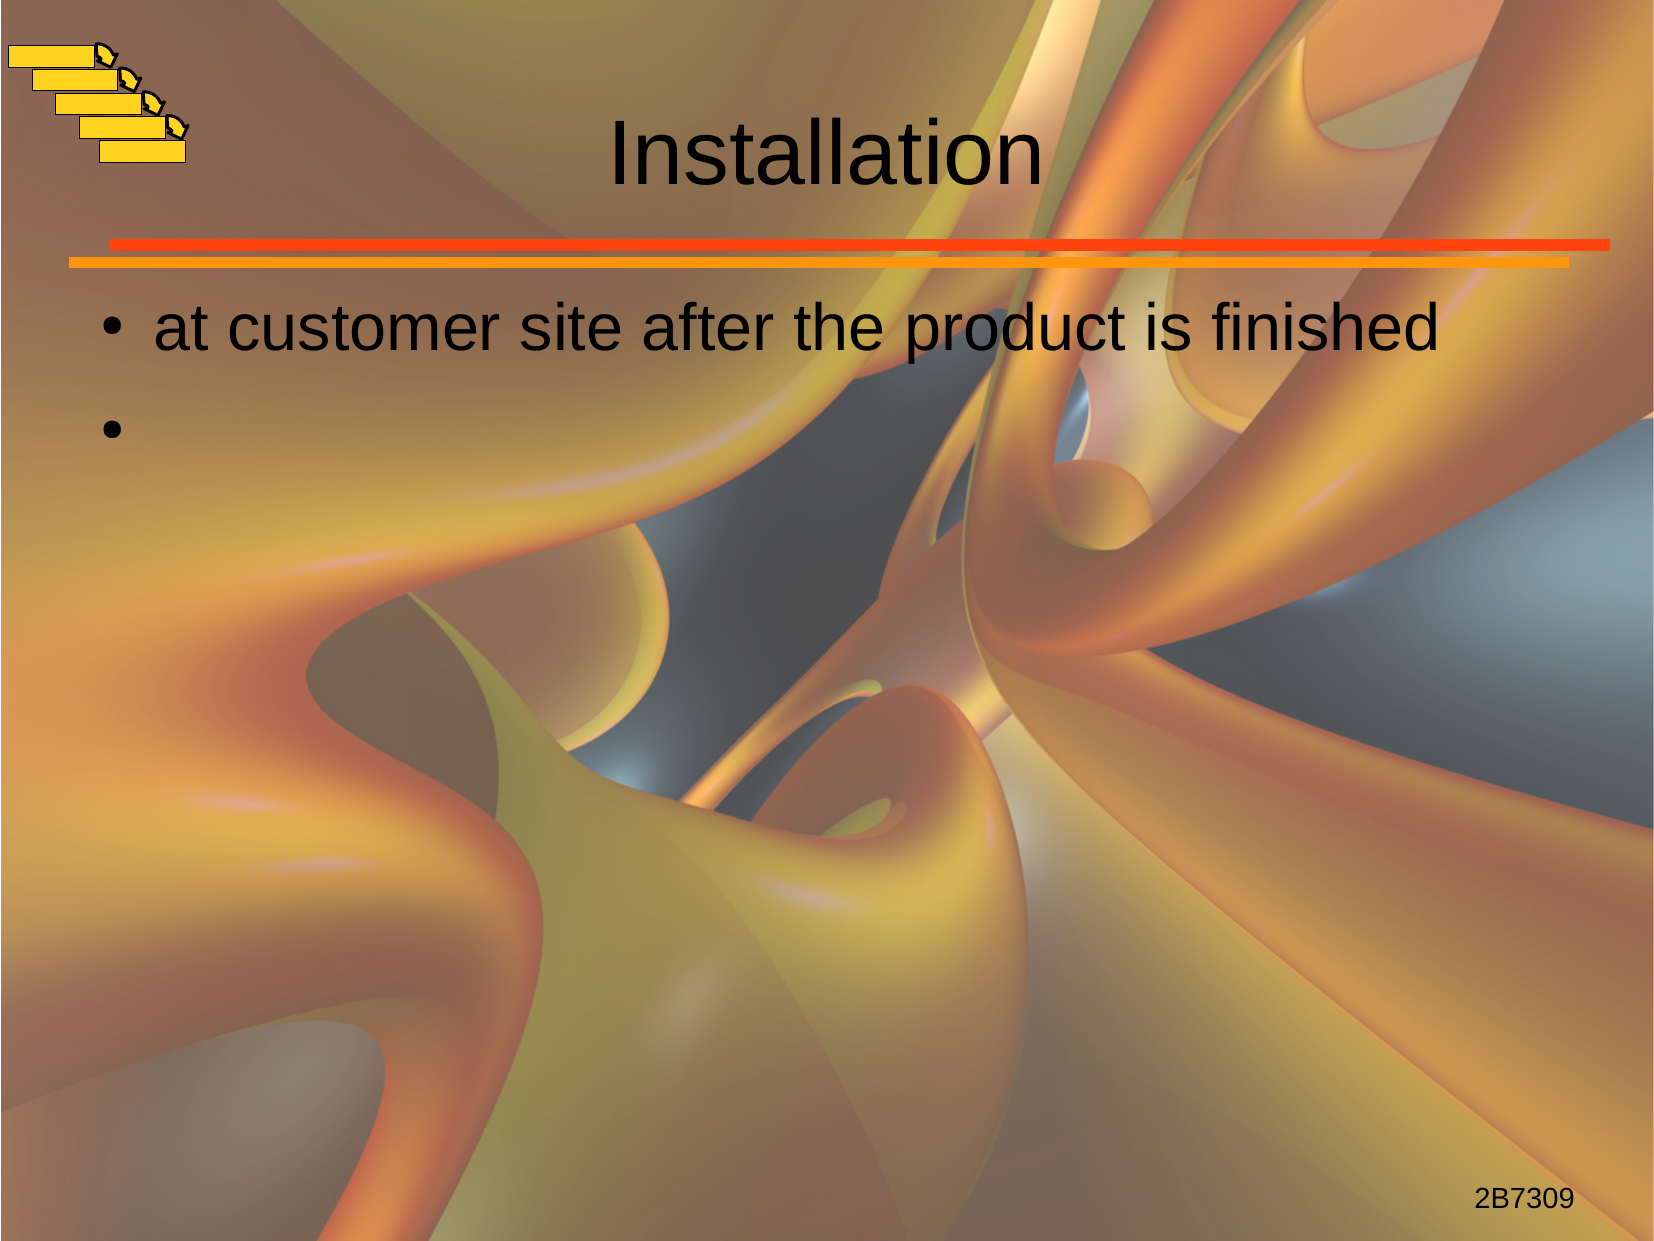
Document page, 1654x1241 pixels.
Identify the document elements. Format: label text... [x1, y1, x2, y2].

list at customer site after the product is finished [82, 290, 1571, 1094]
text_box [79, 91, 189, 163]
text_box [8, 45, 95, 68]
text_box [55, 93, 142, 115]
title Installation [82, 56, 1571, 250]
text_box [32, 69, 118, 91]
text_box [96, 43, 118, 68]
text_box [119, 68, 141, 92]
